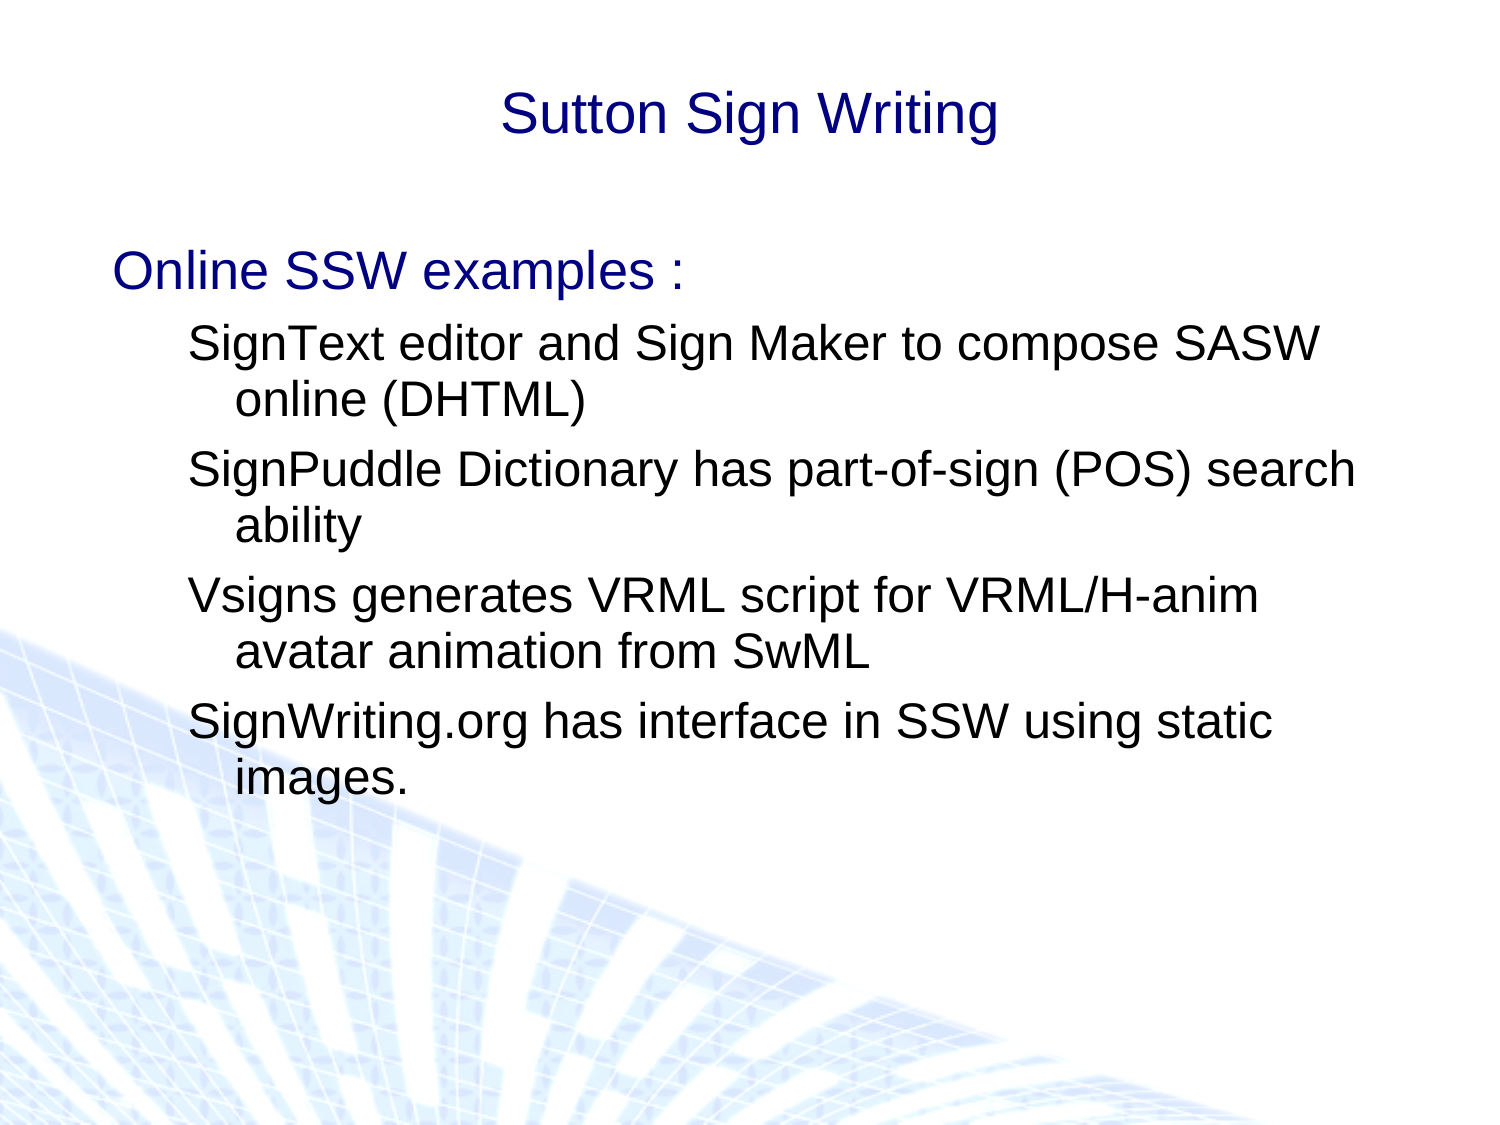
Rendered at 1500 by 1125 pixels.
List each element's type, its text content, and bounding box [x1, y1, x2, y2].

picture [0, 600, 1306, 1125]
title Sutton Sign Writing [112, 19, 1388, 207]
list Online SSW examples : SignText editor and Sign Maker to compose SASW online (DHTML) SignPuddle Dictionary has part-of-sign (POS) search ability Vsigns generates VRML script for VRML/H-anim avatar animation from SwML SignWriting.org has interface in SSW using static images. [112, 240, 1388, 1034]
